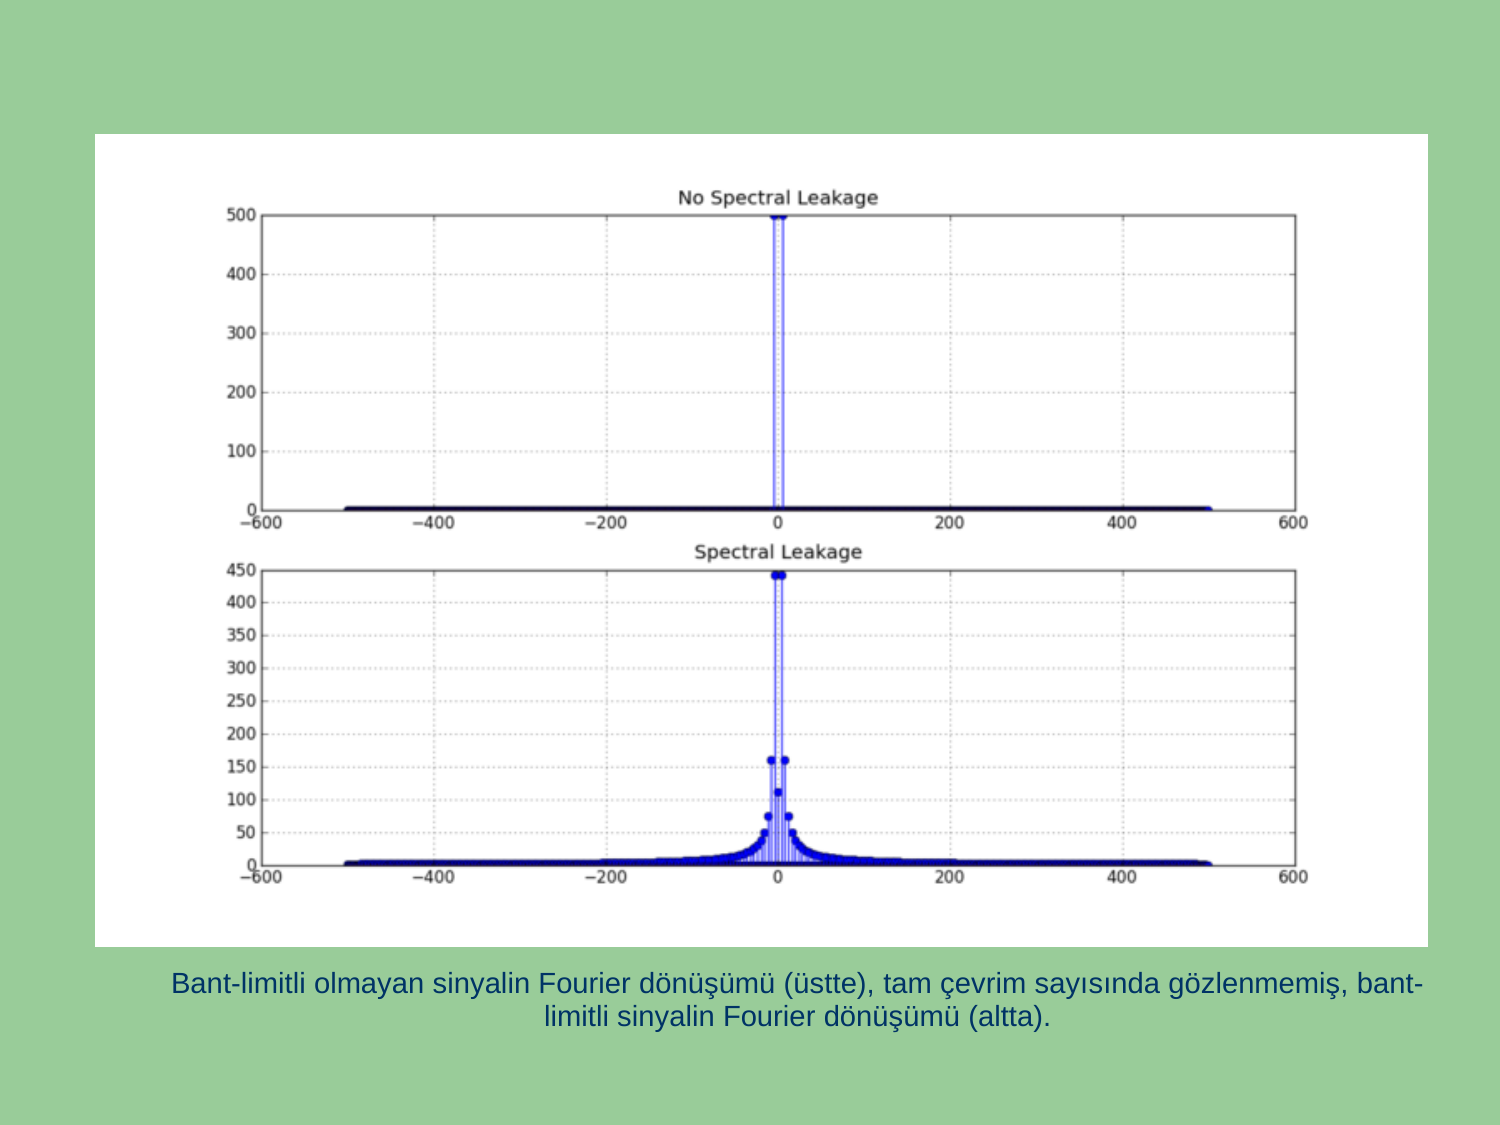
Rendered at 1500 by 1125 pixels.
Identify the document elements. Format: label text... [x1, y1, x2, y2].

text_box Bant-limitli olmayan sinyalin Fourier dönüşümü (üstte), tam çevrim sayısında gözlenmemiş, bant-limitli sinyalin Fourier dönüşümü (altta). [135, 960, 1462, 1060]
picture [95, 134, 1428, 948]
